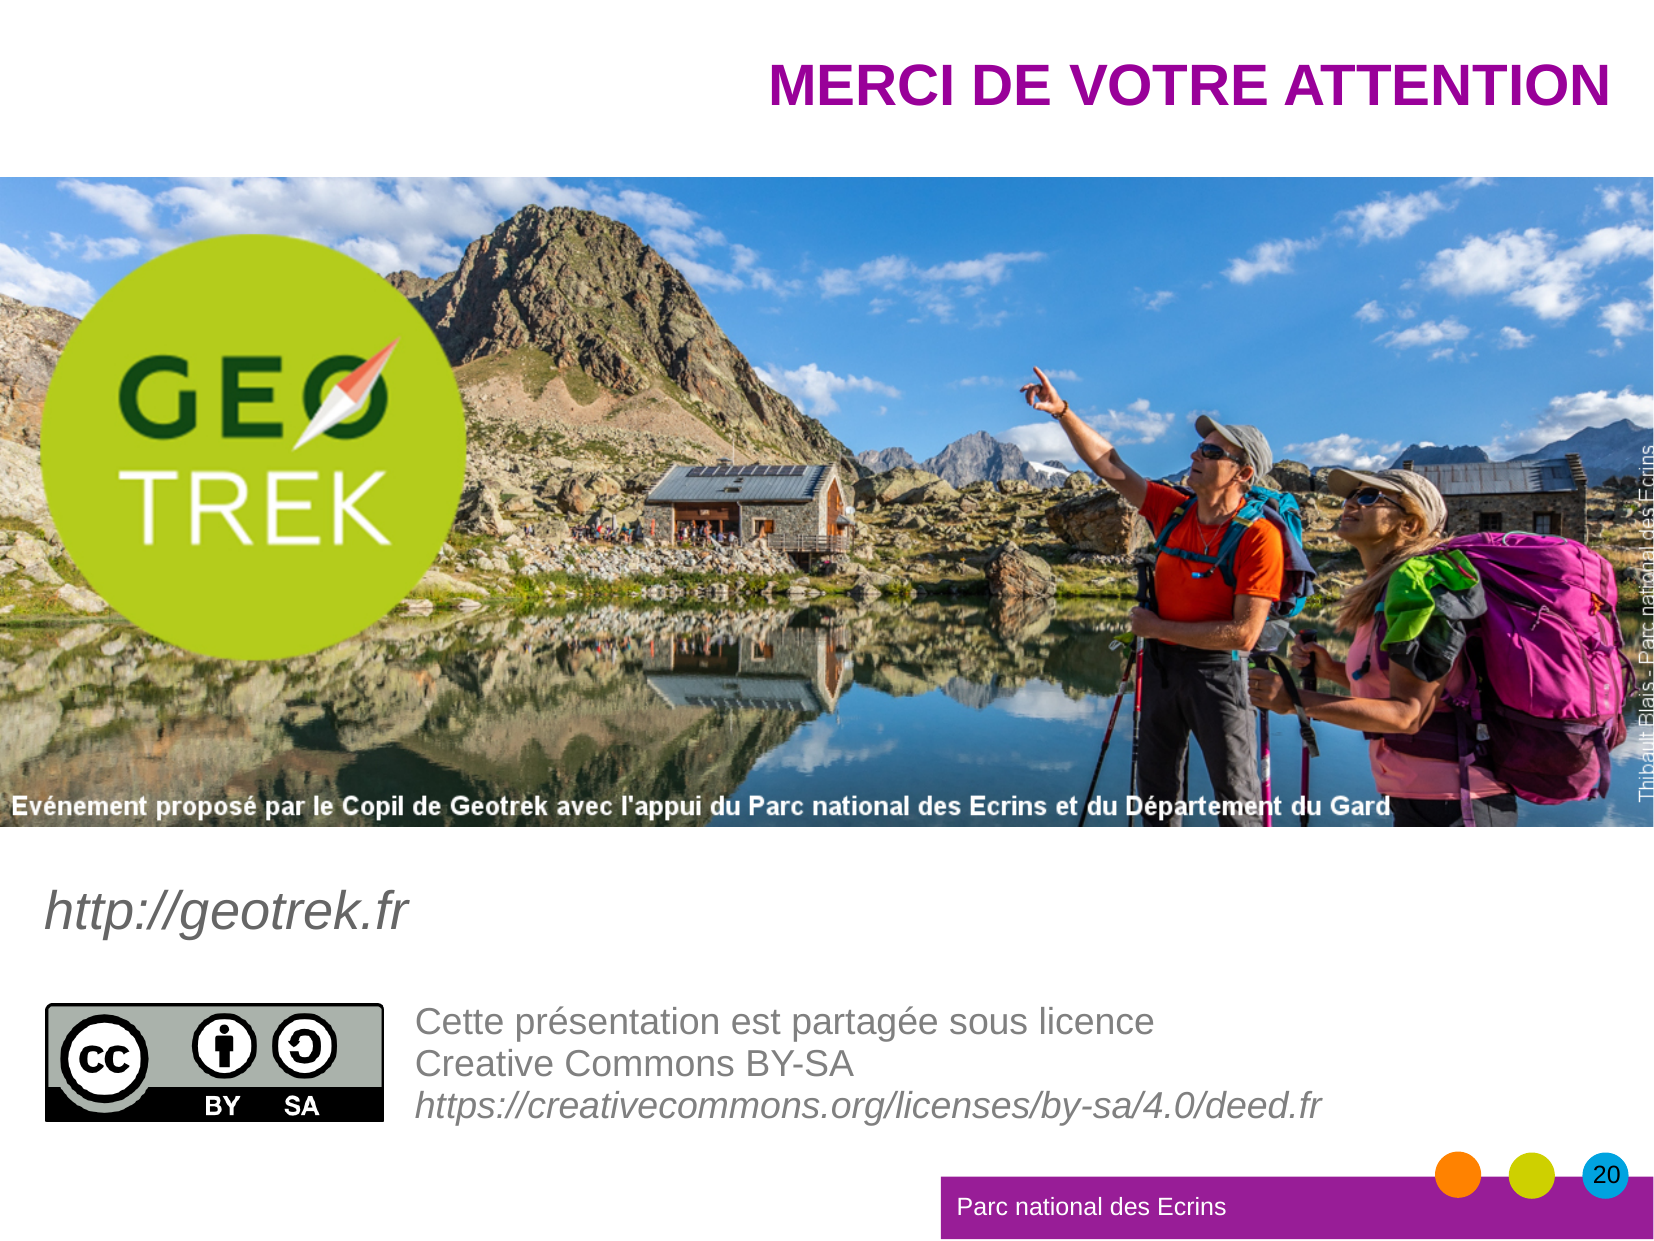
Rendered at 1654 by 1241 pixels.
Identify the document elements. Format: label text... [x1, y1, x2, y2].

text_box Cette présentation est partagée sous licence Creative Commons BY-SA https://creativecommons.org/licenses/by-sa/4.0/deed.fr [400, 993, 1359, 1134]
text_box http://geotrek.fr [29, 872, 439, 949]
picture [0, 177, 1654, 827]
picture [45, 1003, 384, 1123]
title MERCI DE VOTRE ATTENTION [755, 29, 1625, 119]
